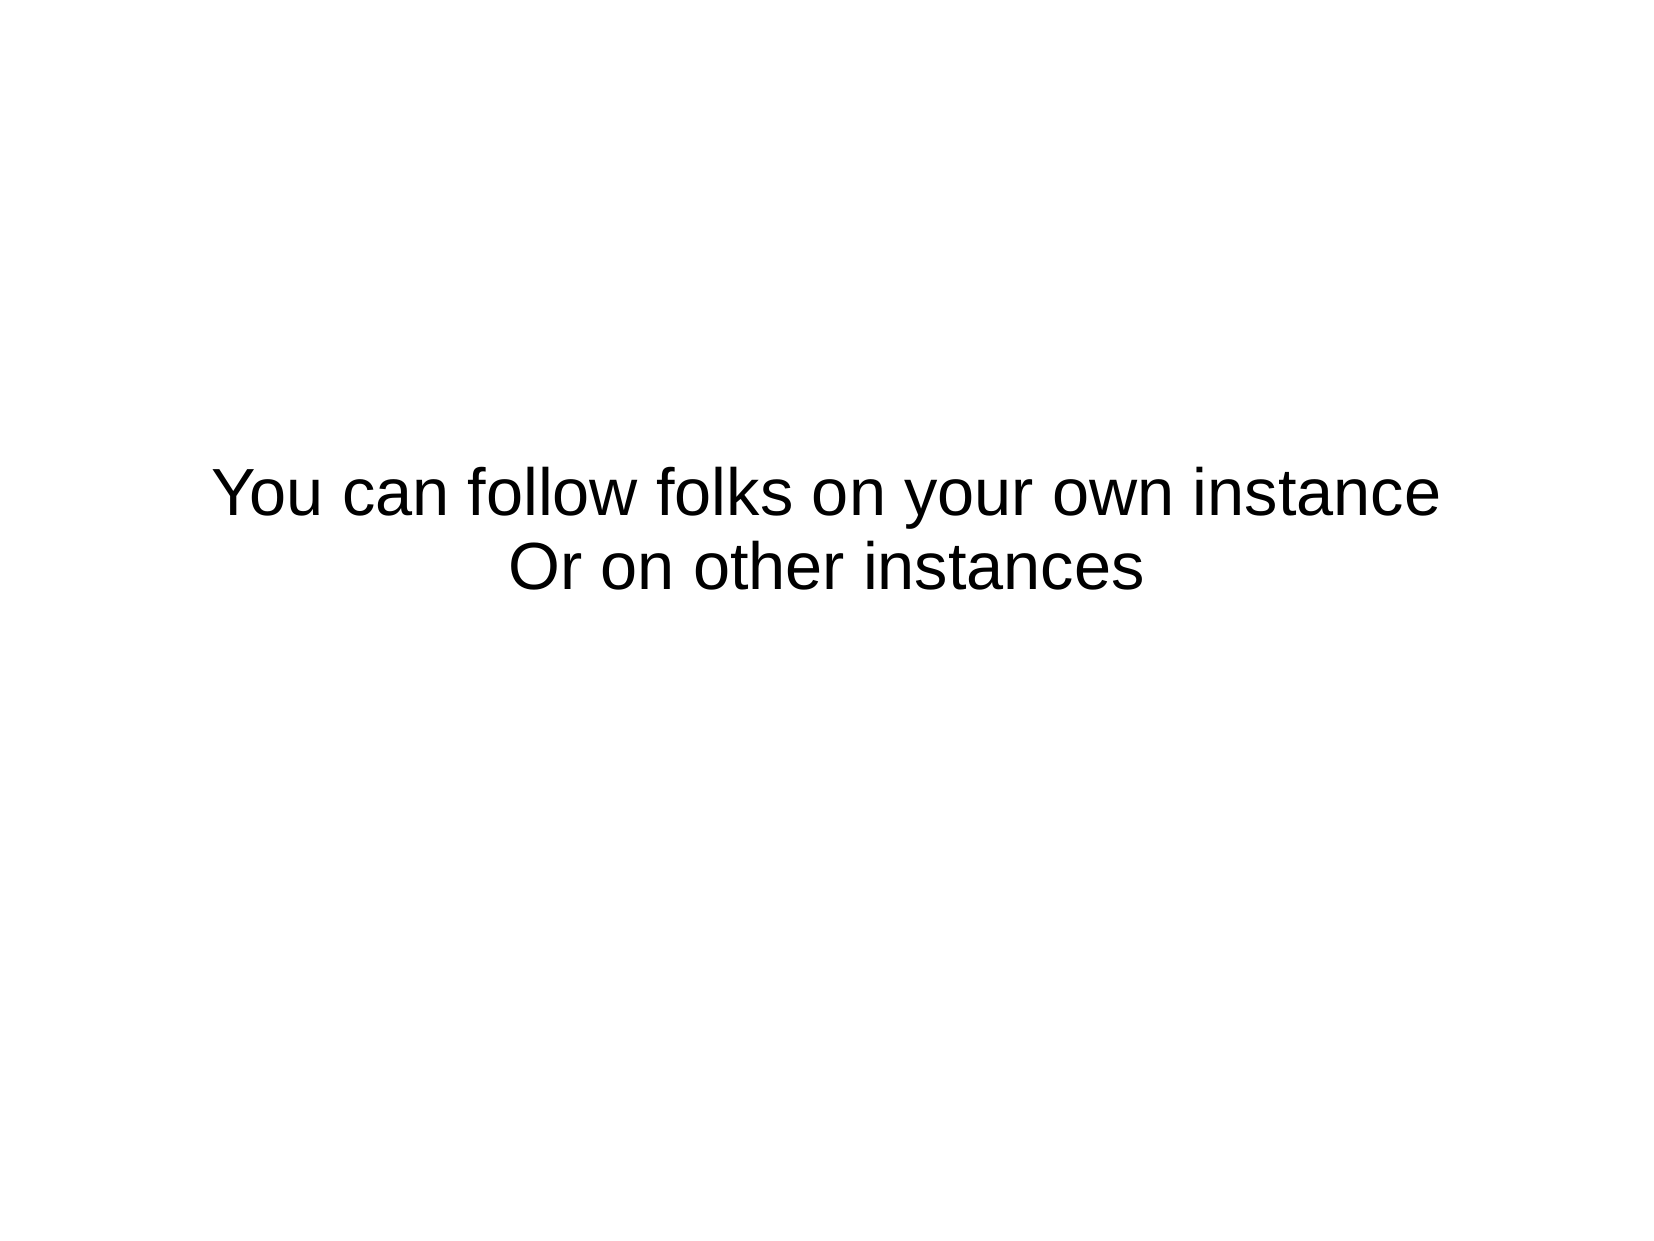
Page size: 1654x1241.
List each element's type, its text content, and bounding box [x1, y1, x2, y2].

subtitle You can follow folks on your own instance Or on other instances [82, 49, 1571, 1010]
